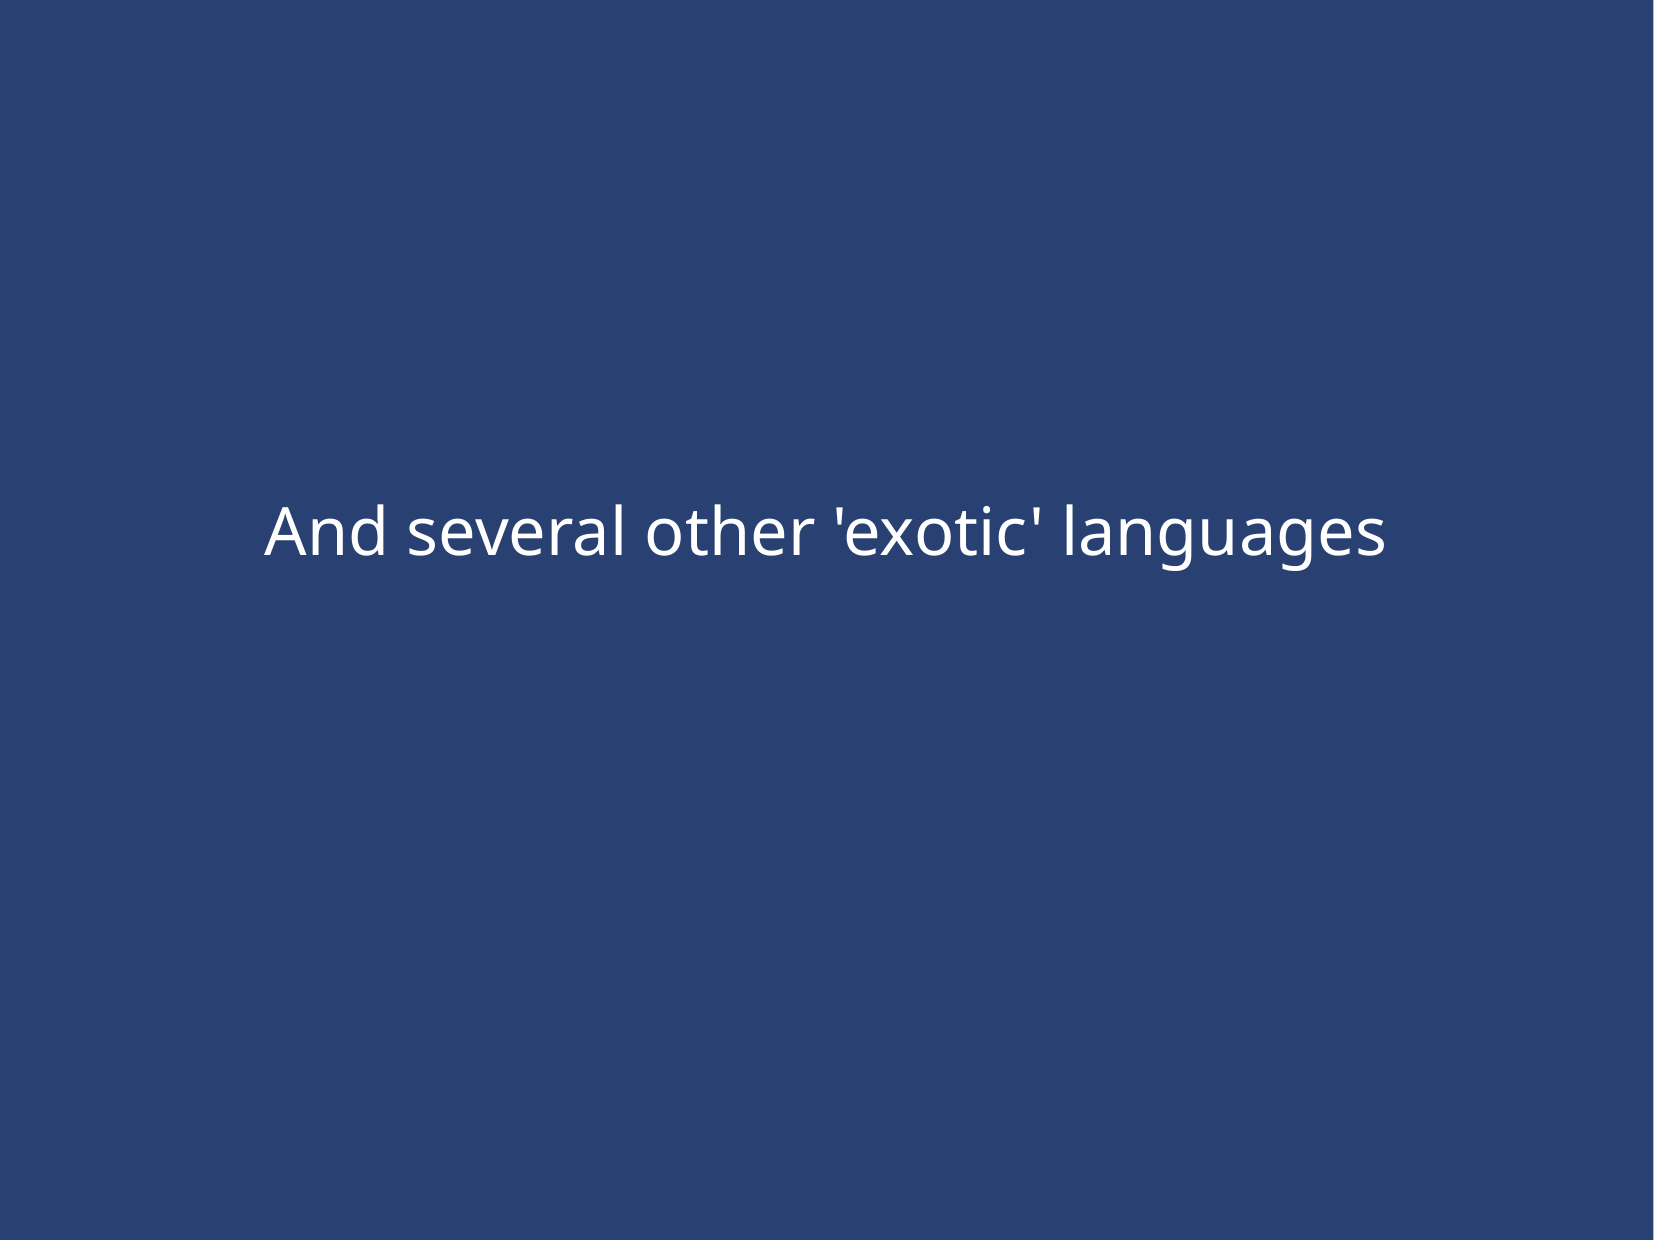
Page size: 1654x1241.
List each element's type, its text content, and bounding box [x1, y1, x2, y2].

subtitle And several other 'exotic' languages [82, 49, 1571, 1109]
